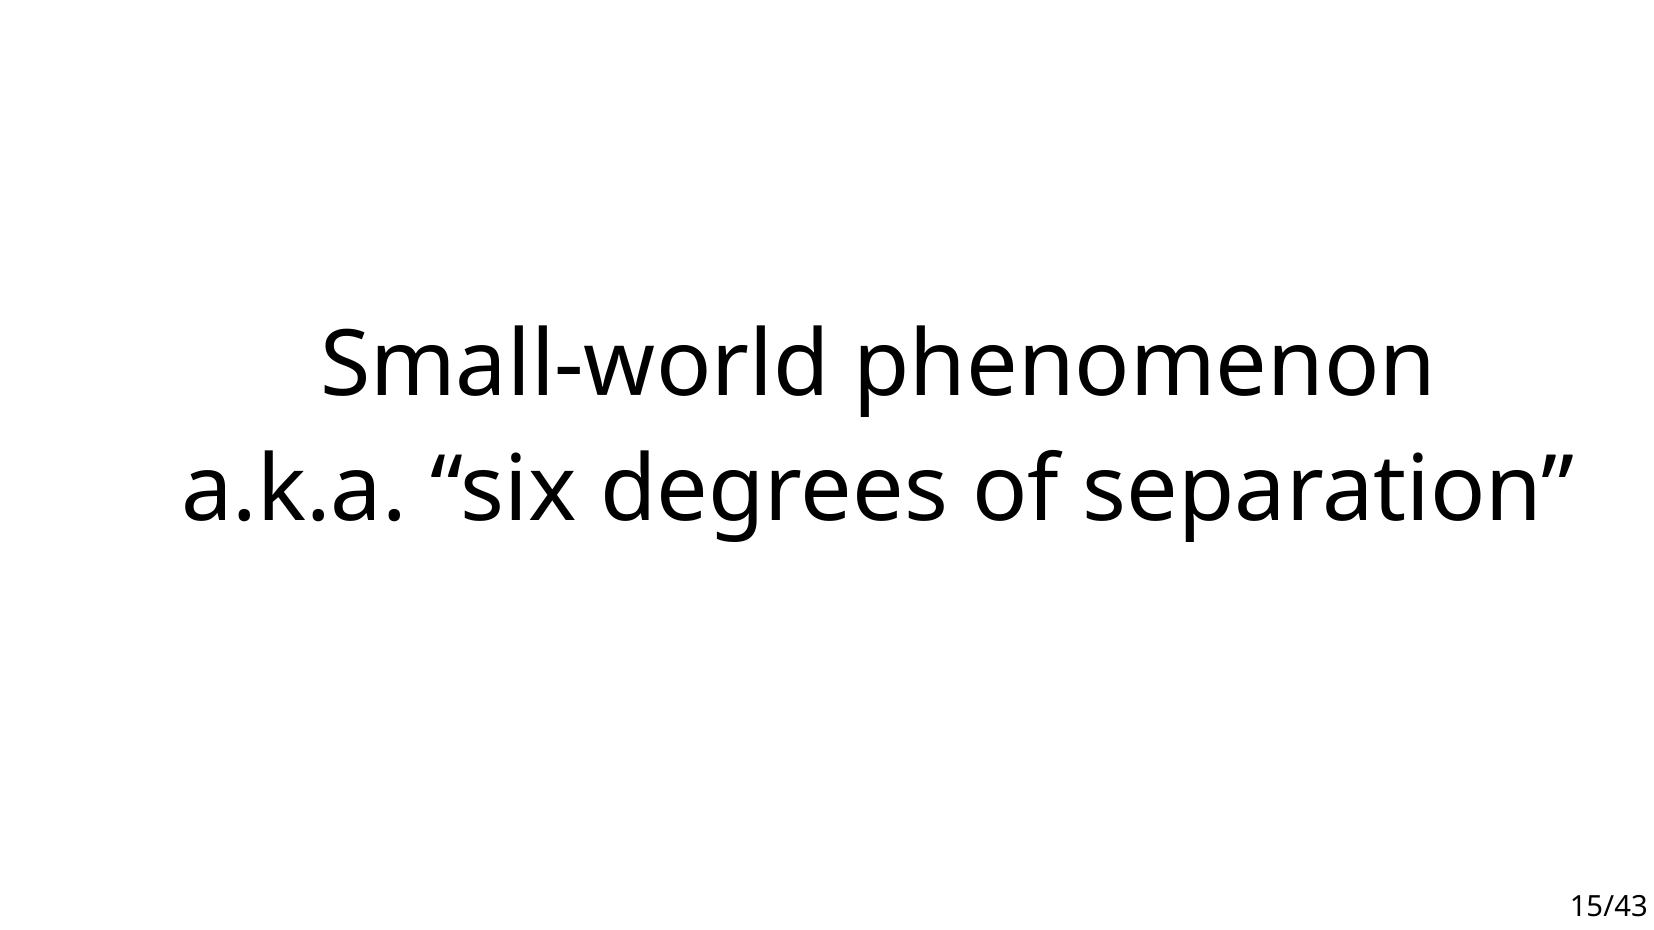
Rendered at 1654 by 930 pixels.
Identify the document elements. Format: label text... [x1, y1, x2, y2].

title Small-world phenomenon a.k.a. “six degrees of separation” [134, 293, 1623, 552]
